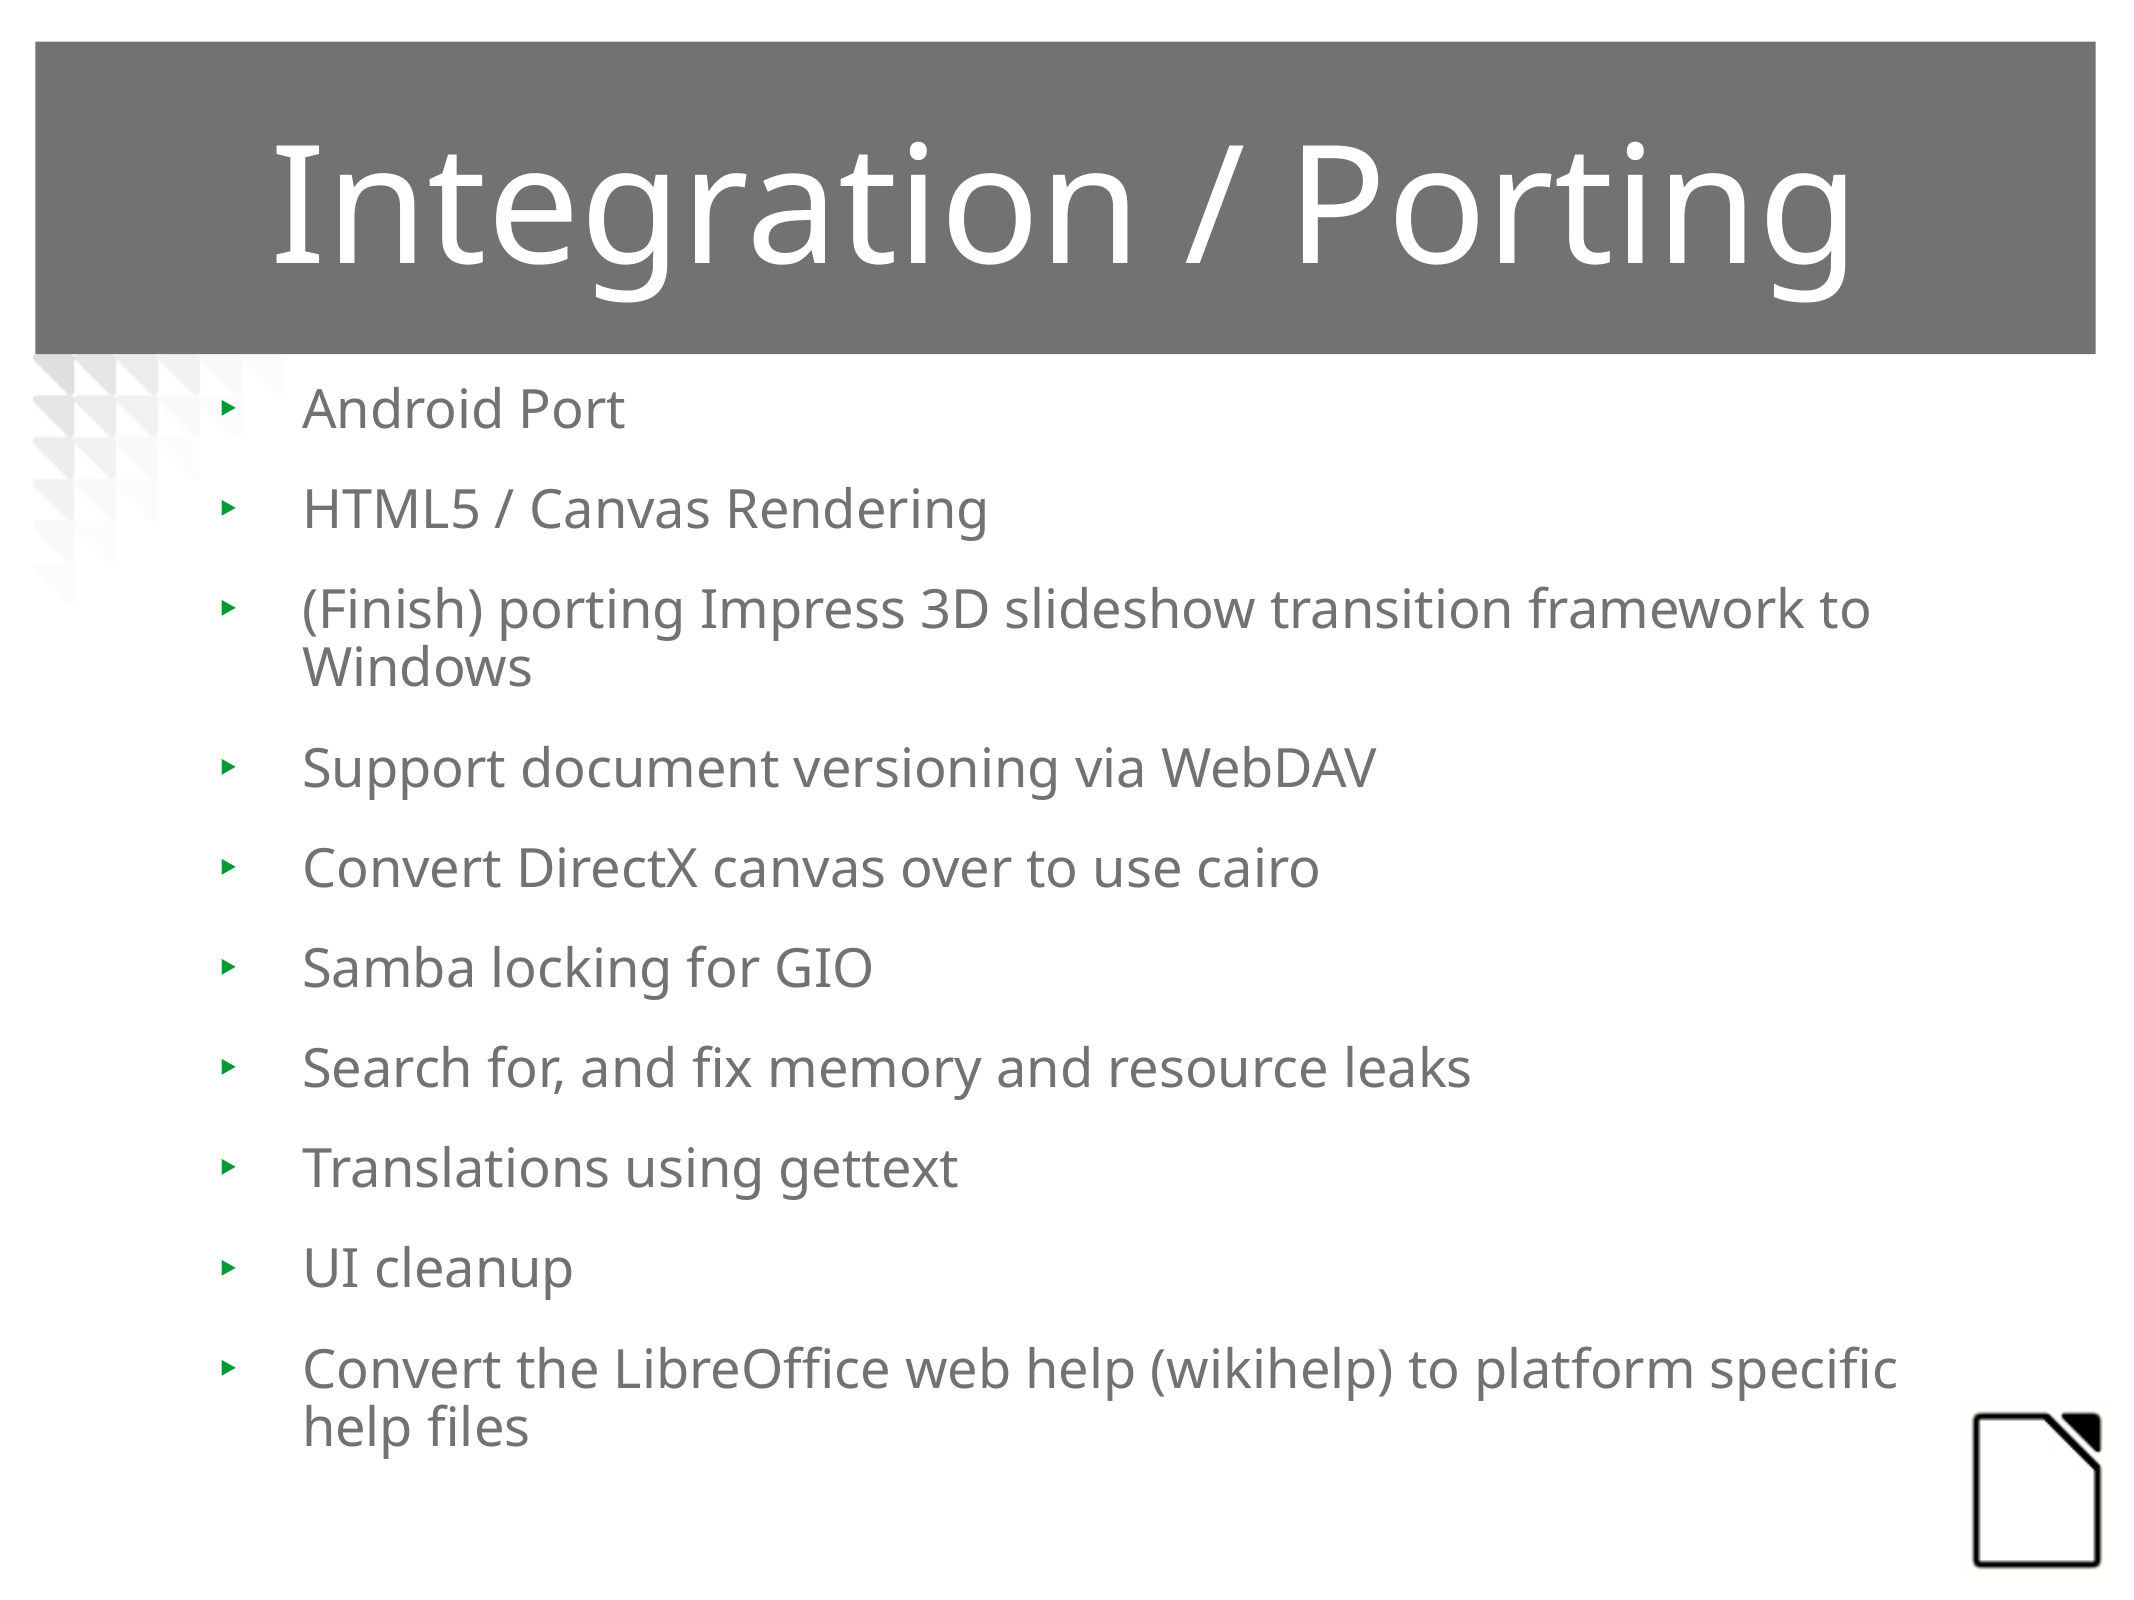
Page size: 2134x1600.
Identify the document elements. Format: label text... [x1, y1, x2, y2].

title Integration / Porting [35, 41, 2096, 355]
picture [1962, 1402, 2113, 1580]
picture [33, 354, 284, 605]
list Android Port HTML5 / Canvas Rendering (Finish) porting Impress 3D slideshow transition framework to Windows Support document versioning via WebDAV Convert DirectX canvas over to use cairo Samba locking for GIO Search for, and fix memory and resource leaks Translations using gettext UI cleanup Convert the LibreOffice web help (wikihelp) to platform specific help files [208, 362, 1925, 1478]
